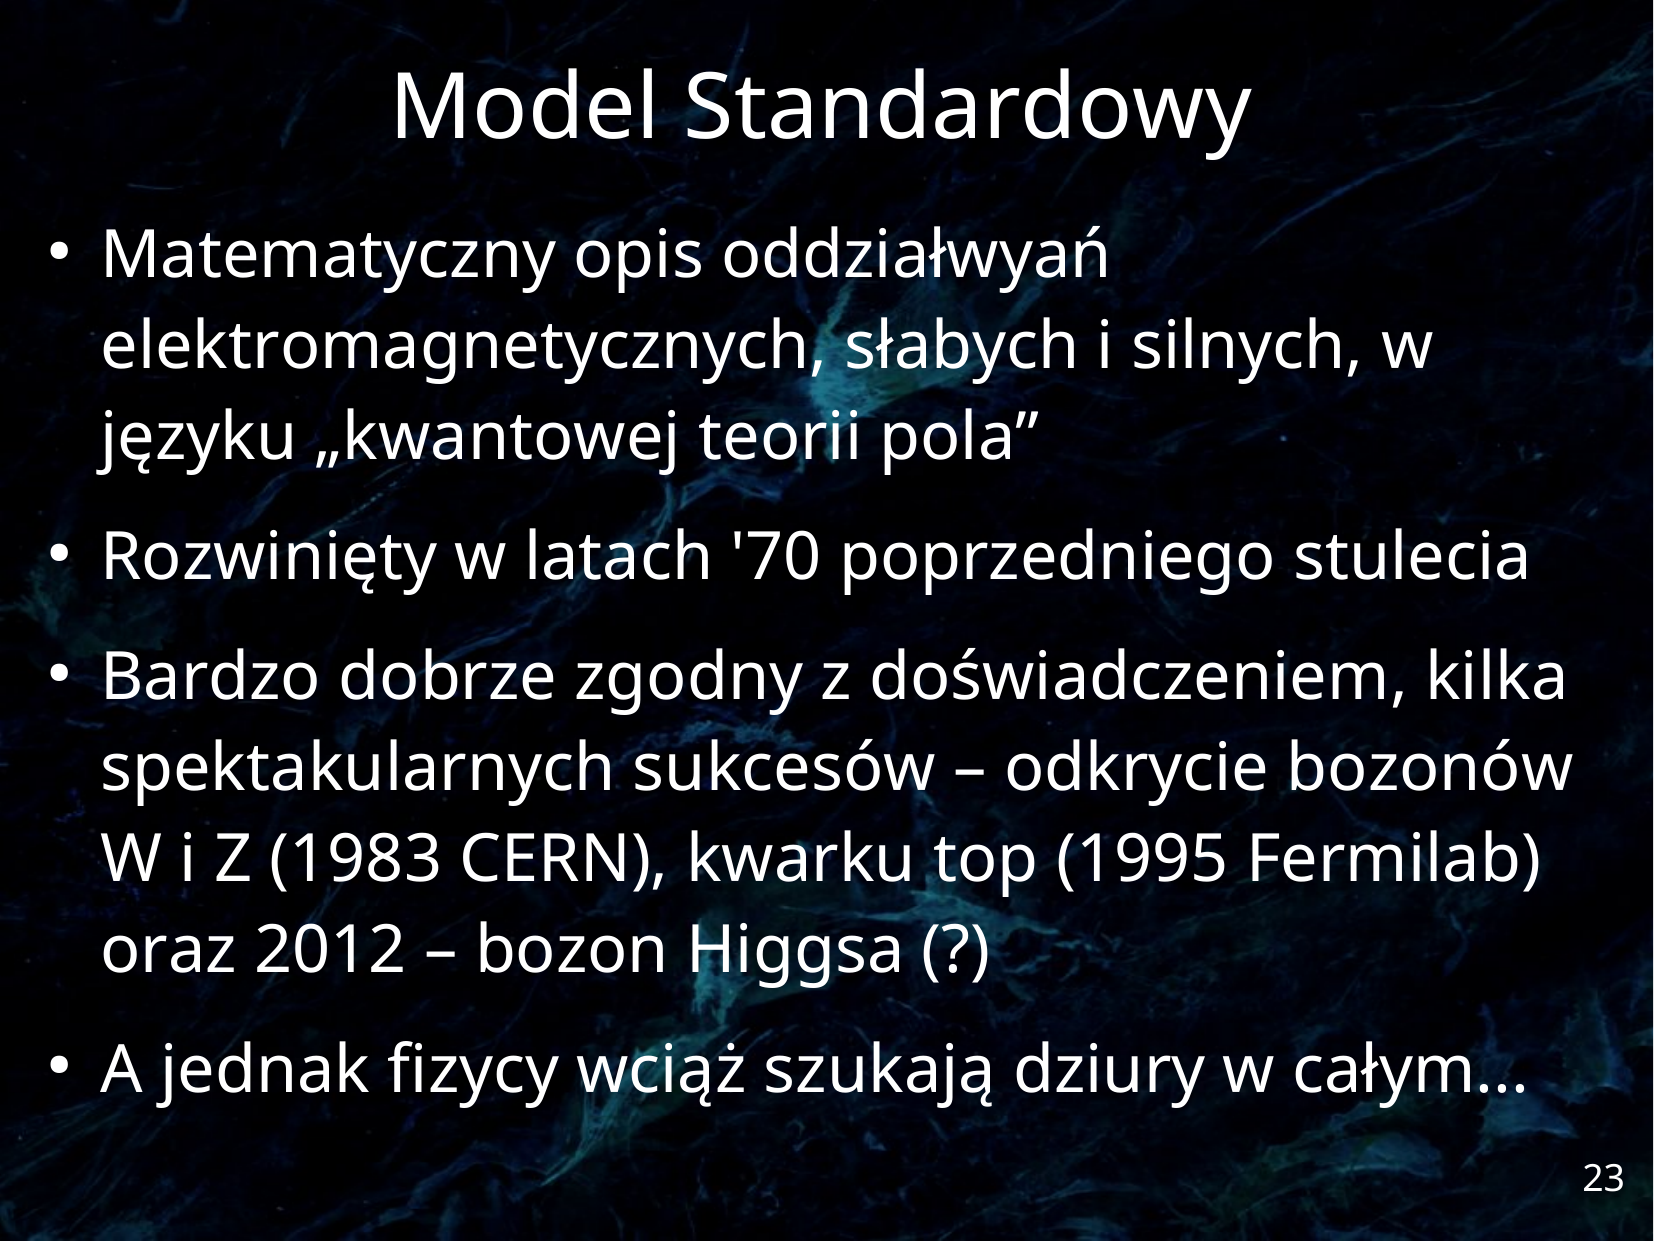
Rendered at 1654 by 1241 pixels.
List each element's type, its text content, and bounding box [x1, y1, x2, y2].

list Matematyczny opis oddziałwyań elektromagnetycznych, słabych i silnych, w języku „kwantowej teorii pola” Rozwinięty w latach '70 poprzedniego stulecia Bardzo dobrze zgodny z doświadczeniem, kilka spektakularnych sukcesów – odkrycie bozonów W i Z (1983 CERN), kwarku top (1995 Fermilab) oraz 2012 – bozon Higgsa (?) A jednak fizycy wciąż szukają dziury w całym... [29, 206, 1625, 1133]
picture [0, 0, 1654, 1241]
title Model Standardowy [77, 29, 1565, 178]
